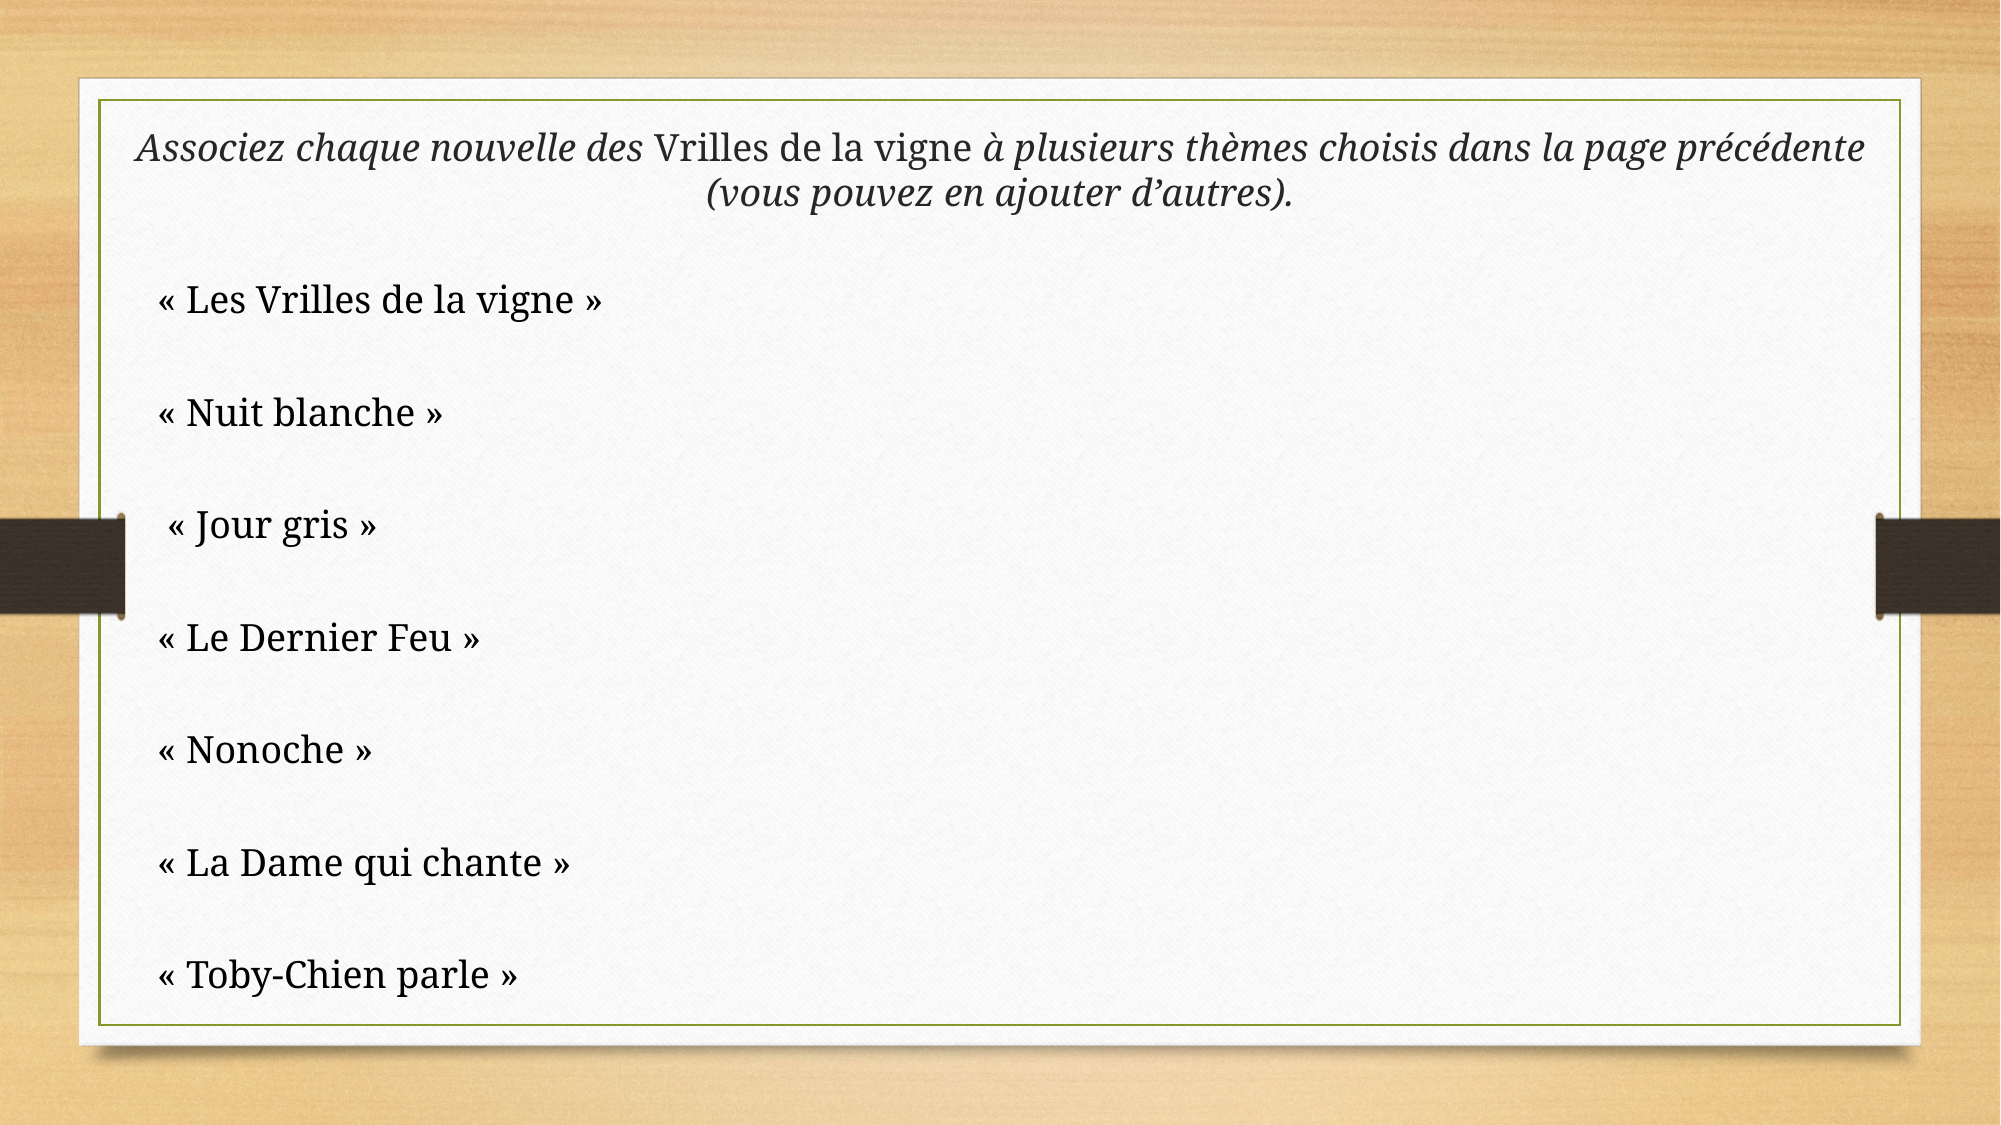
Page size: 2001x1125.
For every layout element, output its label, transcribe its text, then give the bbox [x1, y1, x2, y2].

text_box Associez chaque nouvelle des Vrilles de la vigne à plusieurs thèmes choisis dans la page précédente (vous pouvez en ajouter d’autres). [101, 115, 1901, 195]
text_box « Les Vrilles de la vigne » « Nuit blanche » « Jour gris » « Le Dernier Feu » « Nonoche » « La Dame qui chante » « Toby-Chien parle » [142, 201, 538, 1012]
